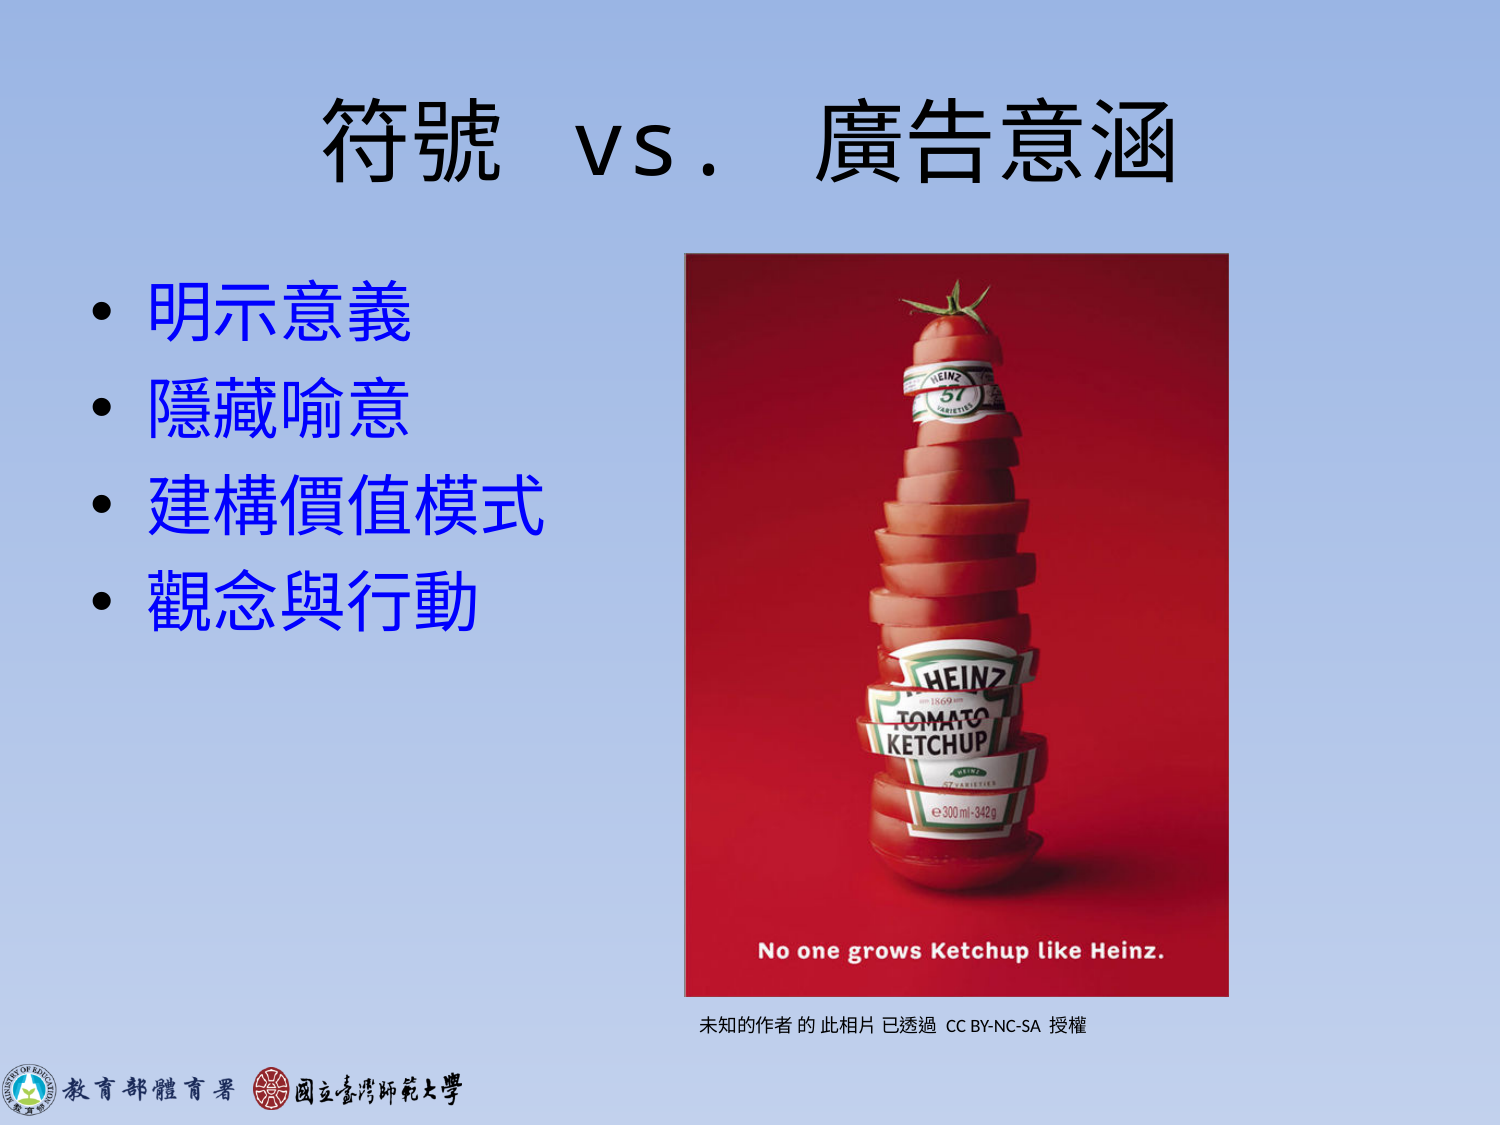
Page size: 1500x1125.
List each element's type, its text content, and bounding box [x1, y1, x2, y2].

title 符號 vs. 廣告意涵 [75, 45, 1426, 233]
picture [684, 253, 1229, 997]
list 明示意義 隱藏喻意 建構價值模式 觀念與行動 [75, 262, 669, 1005]
text_box 未知的作者 的 此相片 已透過 CC BY-NC-SA 授權 [684, 1006, 1162, 1045]
